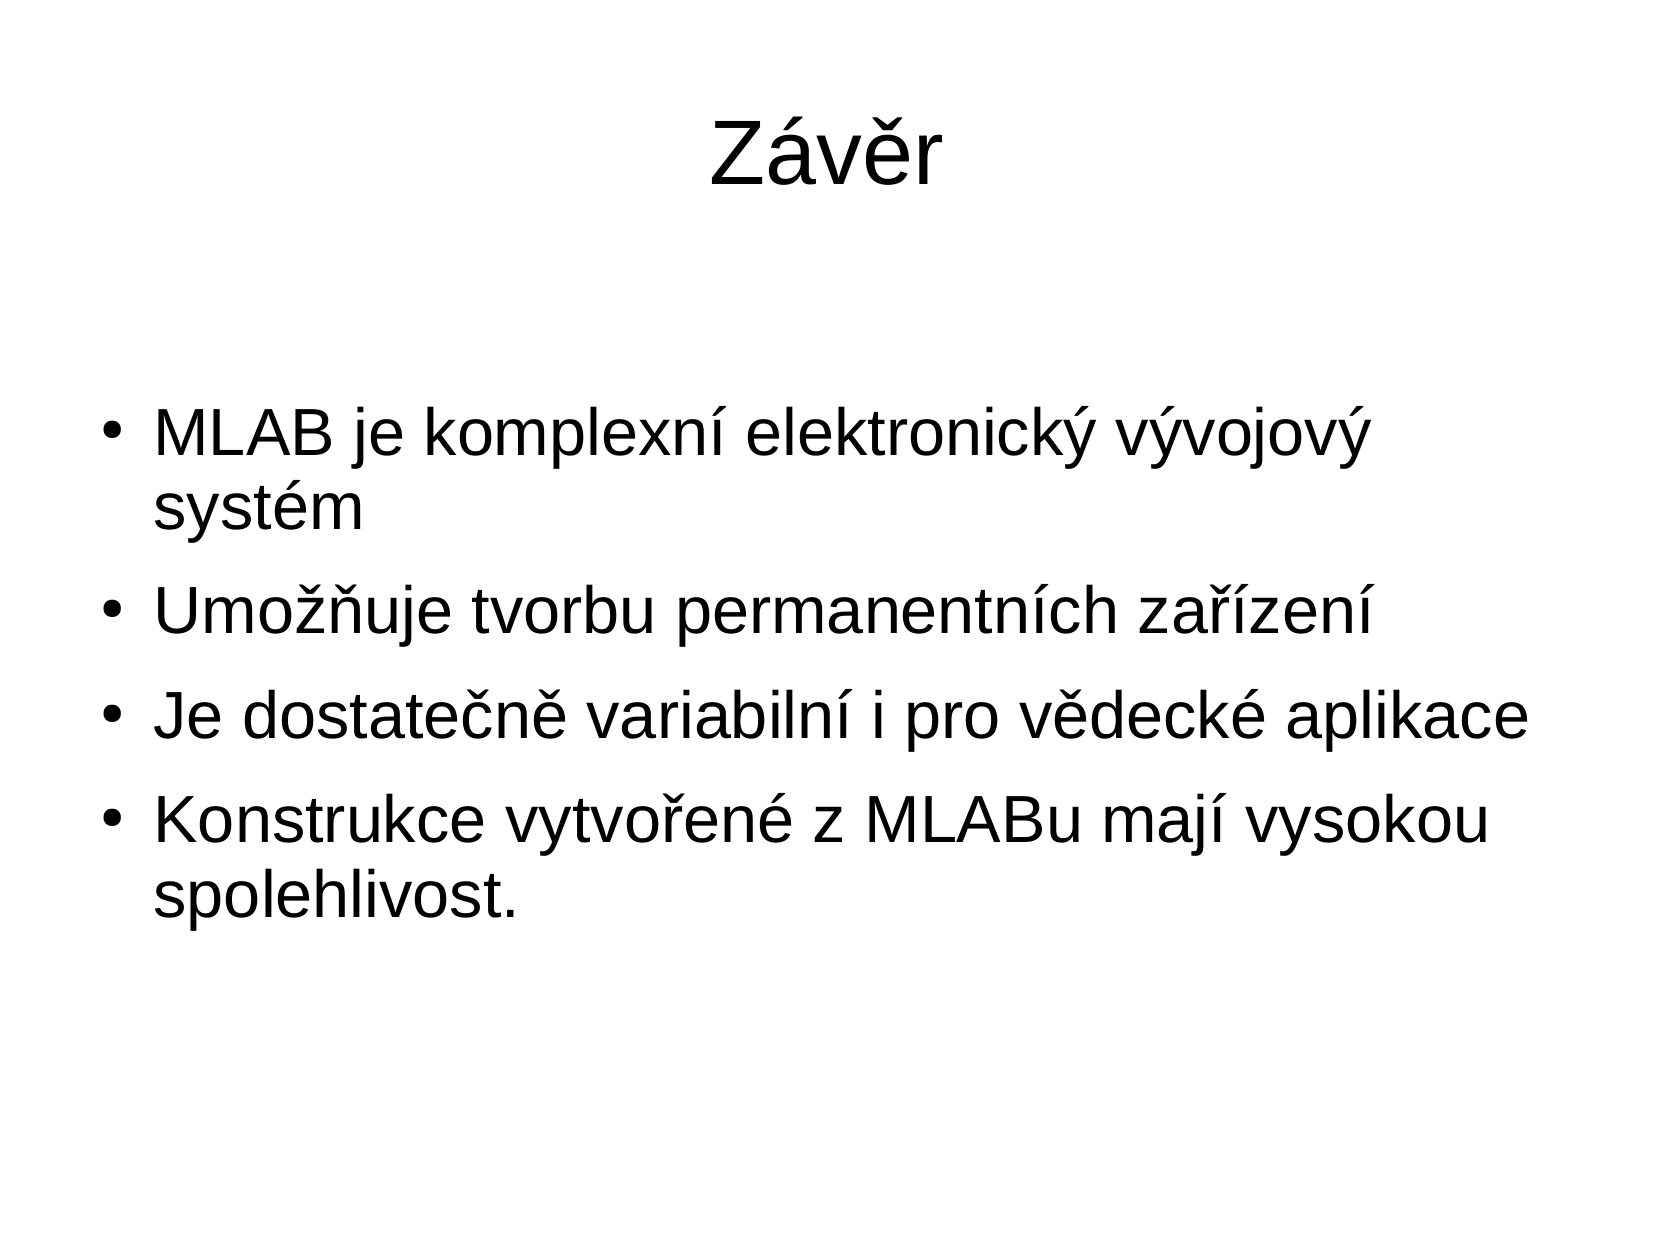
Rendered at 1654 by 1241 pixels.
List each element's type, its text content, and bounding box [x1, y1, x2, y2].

list MLAB je komplexní elektronický vývojový systém Umožňuje tvorbu permanentních zařízení Je dostatečně variabilní i pro vědecké aplikace Konstrukce vytvořené z MLABu mají vysokou spolehlivost. [82, 290, 1571, 1109]
title Závěr [82, 49, 1571, 257]
